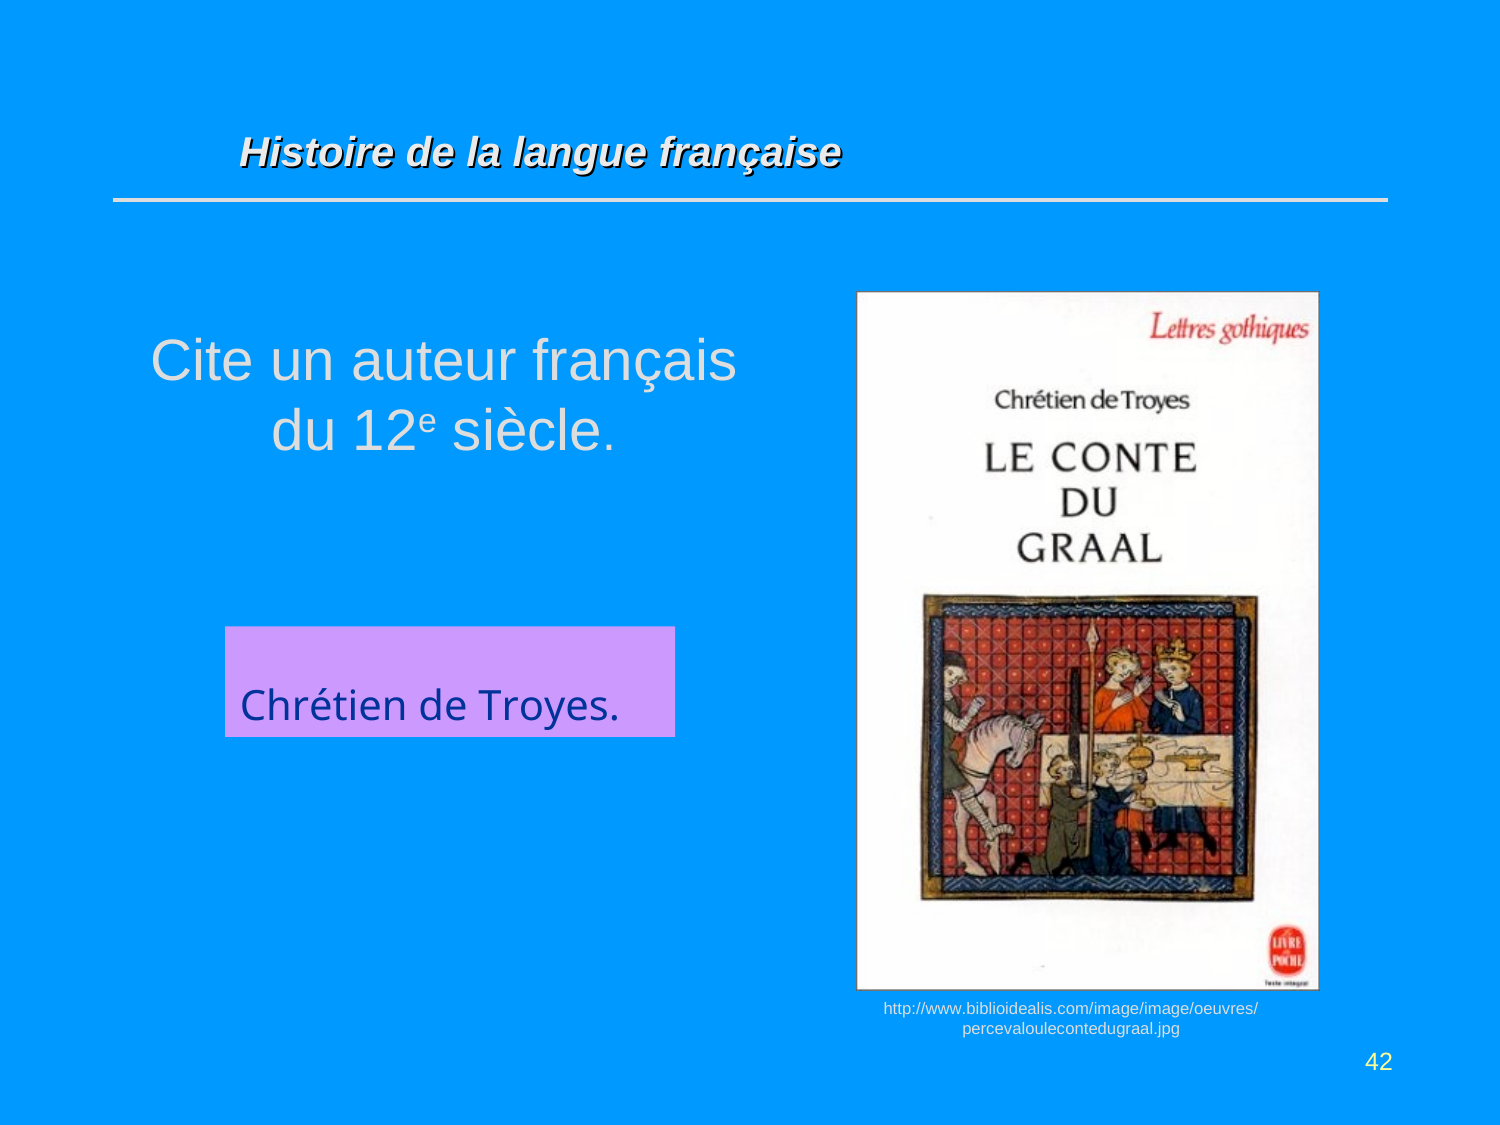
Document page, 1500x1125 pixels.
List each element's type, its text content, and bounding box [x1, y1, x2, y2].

text_box Cite un auteur français du 12e siècle. [112, 314, 776, 470]
picture [856, 291, 1320, 991]
text_box Histoire de la langue française [224, 116, 858, 183]
text_box http://www.biblioidealis.com/image/image/oeuvres/percevaloulecontedugraal.jpg [856, 990, 1287, 1046]
text_box Chrétien de Troyes. [225, 626, 676, 737]
